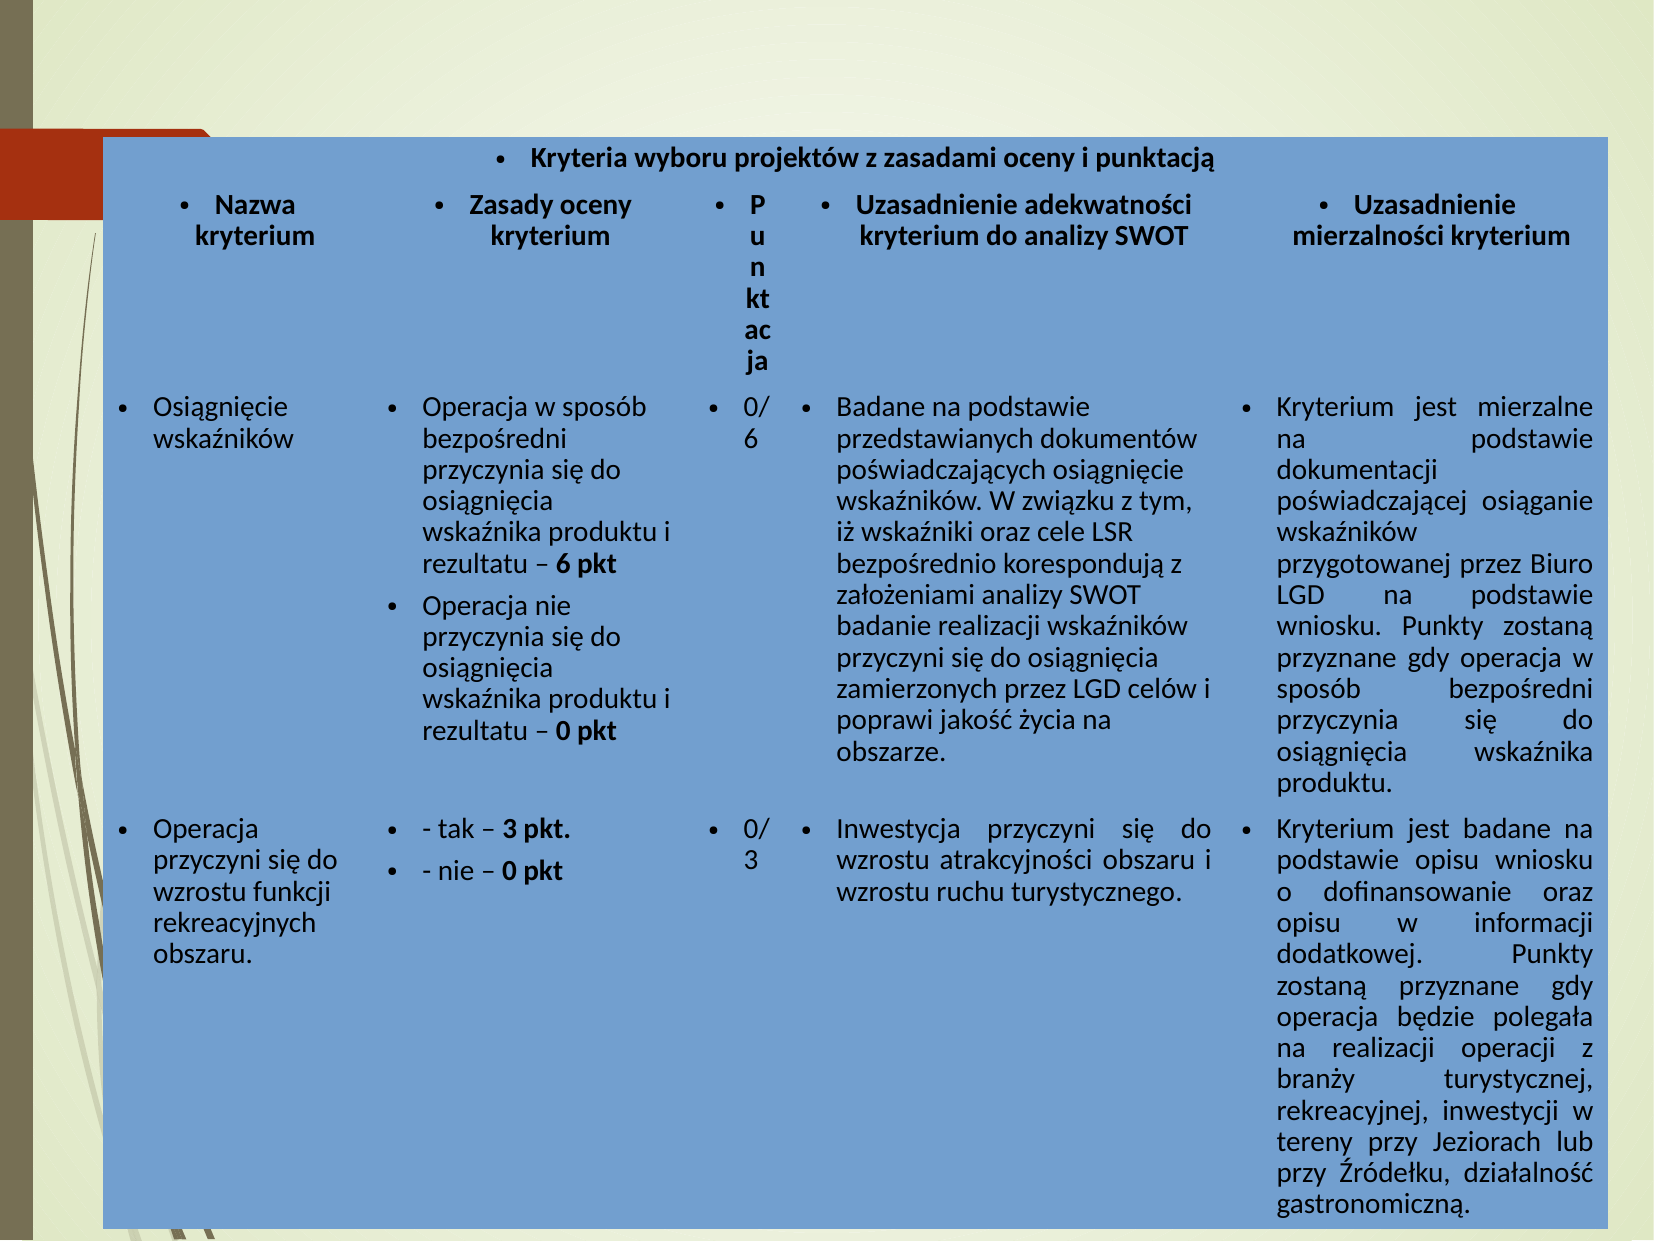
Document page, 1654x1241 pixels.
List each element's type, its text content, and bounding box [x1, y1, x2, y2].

table_cell Uzasadnienie mierzalności kryterium [1226, 183, 1608, 385]
table_cell - tak – 3 pkt. - nie – 0 pkt [372, 807, 694, 1229]
table_cell Zasady oceny kryterium [372, 183, 694, 385]
table_cell 0/6 [694, 385, 786, 807]
table_cell Punktacja [694, 183, 786, 385]
table_cell Operacja przyczyni się do wzrostu funkcji rekreacyjnych obszaru. [103, 807, 372, 1229]
table_cell Badane na podstawie przedstawianych dokumentów poświadczających osiągnięcie wskaźników. W związku z tym, iż wskaźniki oraz cele LSR bezpośrednio korespondują z założeniami analizy SWOT badanie realizacji wskaźników przyczyni się do osiągnięcia zamierzonych przez LGD celów i poprawi jakość życia na obszarze. [786, 385, 1226, 807]
table_cell Inwestycja przyczyni się do wzrostu atrakcyjności obszaru i wzrostu ruchu turystycznego. [786, 807, 1226, 1229]
table_cell Operacja w sposób bezpośredni przyczynia się do osiągnięcia wskaźnika produktu i rezultatu – 6 pkt Operacja nie przyczynia się do osiągnięcia wskaźnika produktu i rezultatu – 0 pkt [372, 385, 694, 807]
table_cell Uzasadnienie adekwatności kryterium do analizy SWOT [786, 183, 1226, 385]
table_cell Nazwa kryterium [103, 183, 372, 385]
table_cell Kryterium jest badane na podstawie opisu wniosku o dofinansowanie oraz opisu w informacji dodatkowej. Punkty zostaną przyznane gdy operacja będzie polegała na realizacji operacji z branży turystycznej, rekreacyjnej, inwestycji w tereny przy Jeziorach lub przy Źródełku, działalność gastronomiczną. [1226, 807, 1608, 1229]
table_cell Kryterium jest mierzalne na podstawie dokumentacji poświadczającej osiąganie wskaźników przygotowanej przez Biuro LGD na podstawie wniosku. Punkty zostaną przyznane gdy operacja w sposób bezpośredni przyczynia się do osiągnięcia wskaźnika produktu. [1226, 385, 1608, 807]
table_header Kryteria wyboru projektów z zasadami oceny i punktacją [103, 137, 1608, 183]
table_cell Osiągnięcie wskaźników [103, 385, 372, 807]
table_cell 0/3 [694, 807, 786, 1229]
